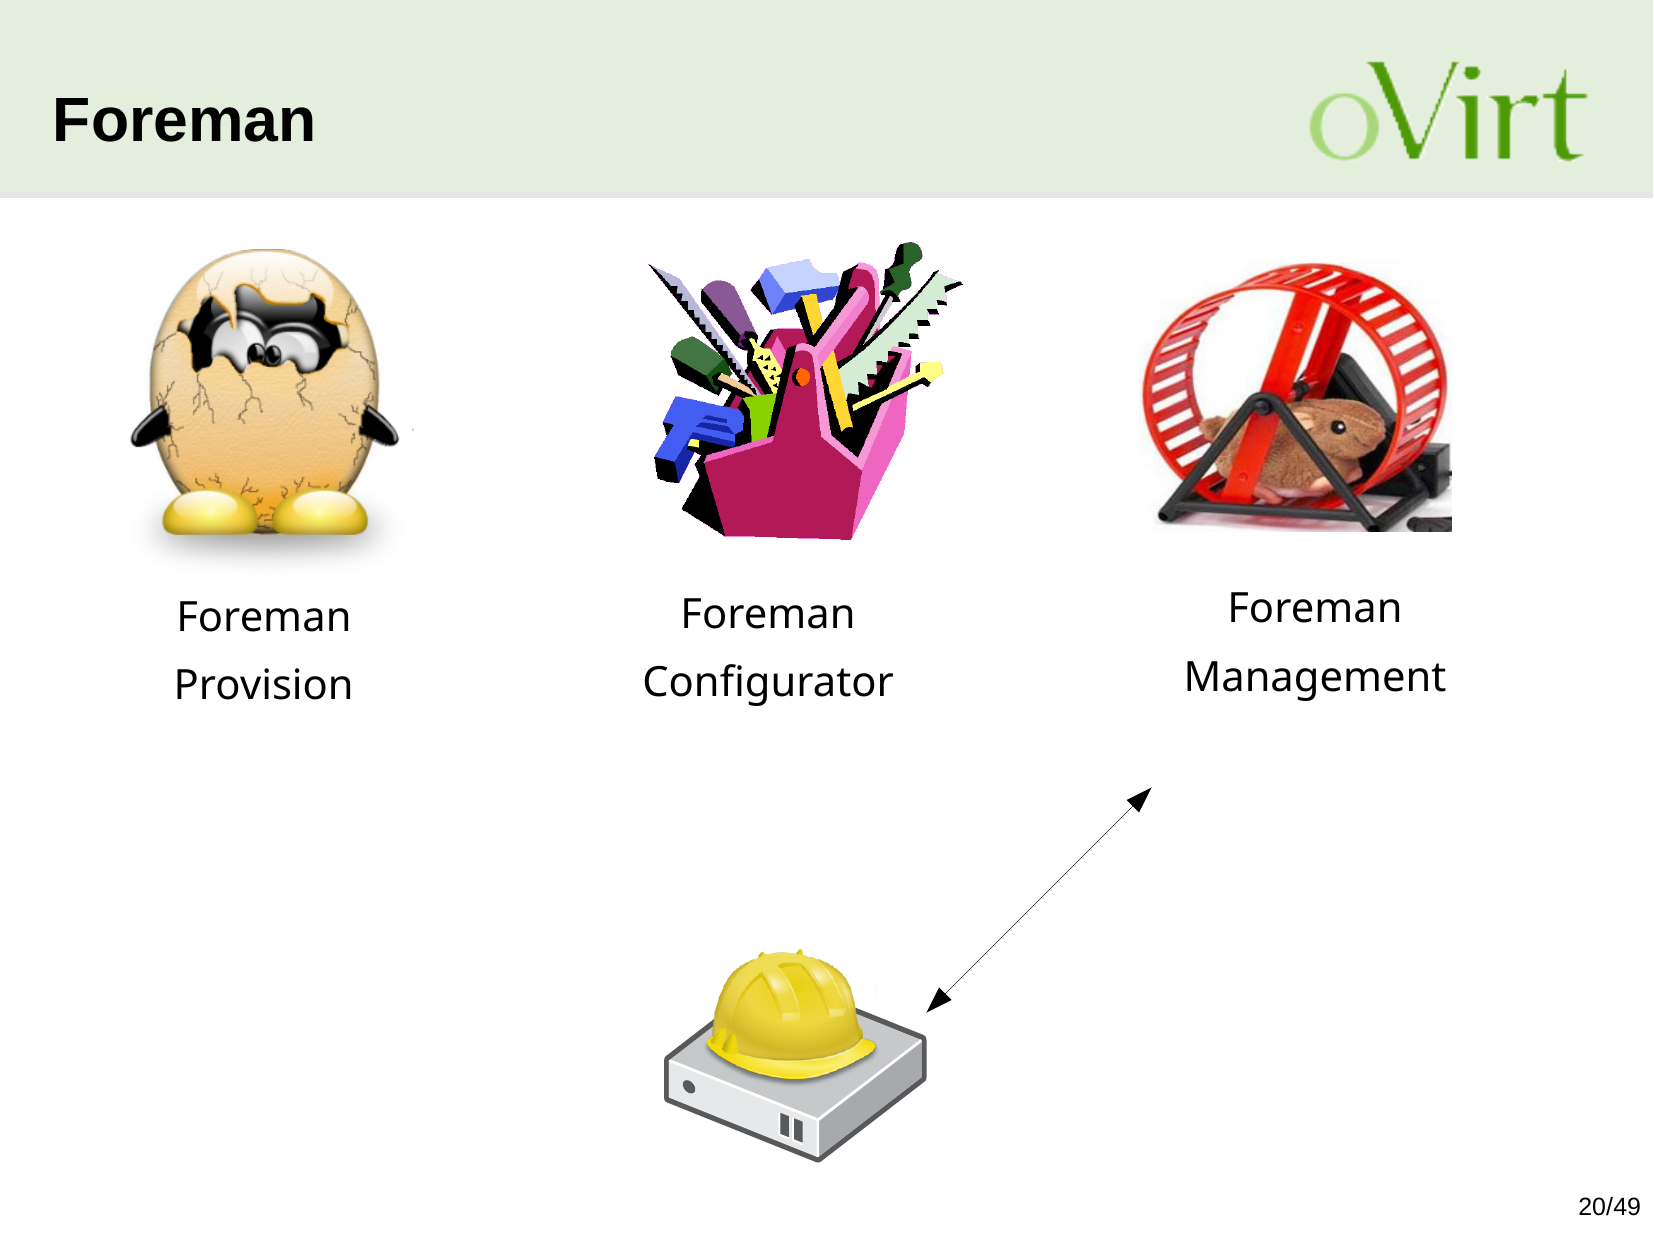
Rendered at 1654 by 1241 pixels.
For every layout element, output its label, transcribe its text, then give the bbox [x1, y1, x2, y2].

text_box Foreman Provision [114, 582, 414, 716]
picture [1139, 262, 1452, 533]
title Foreman [52, 14, 1330, 154]
text_box Foreman Configurator [609, 578, 927, 713]
picture [647, 239, 965, 542]
picture [1289, 36, 1613, 181]
text_box Foreman Management [1156, 573, 1474, 708]
picture [101, 248, 433, 579]
picture [664, 949, 927, 1163]
